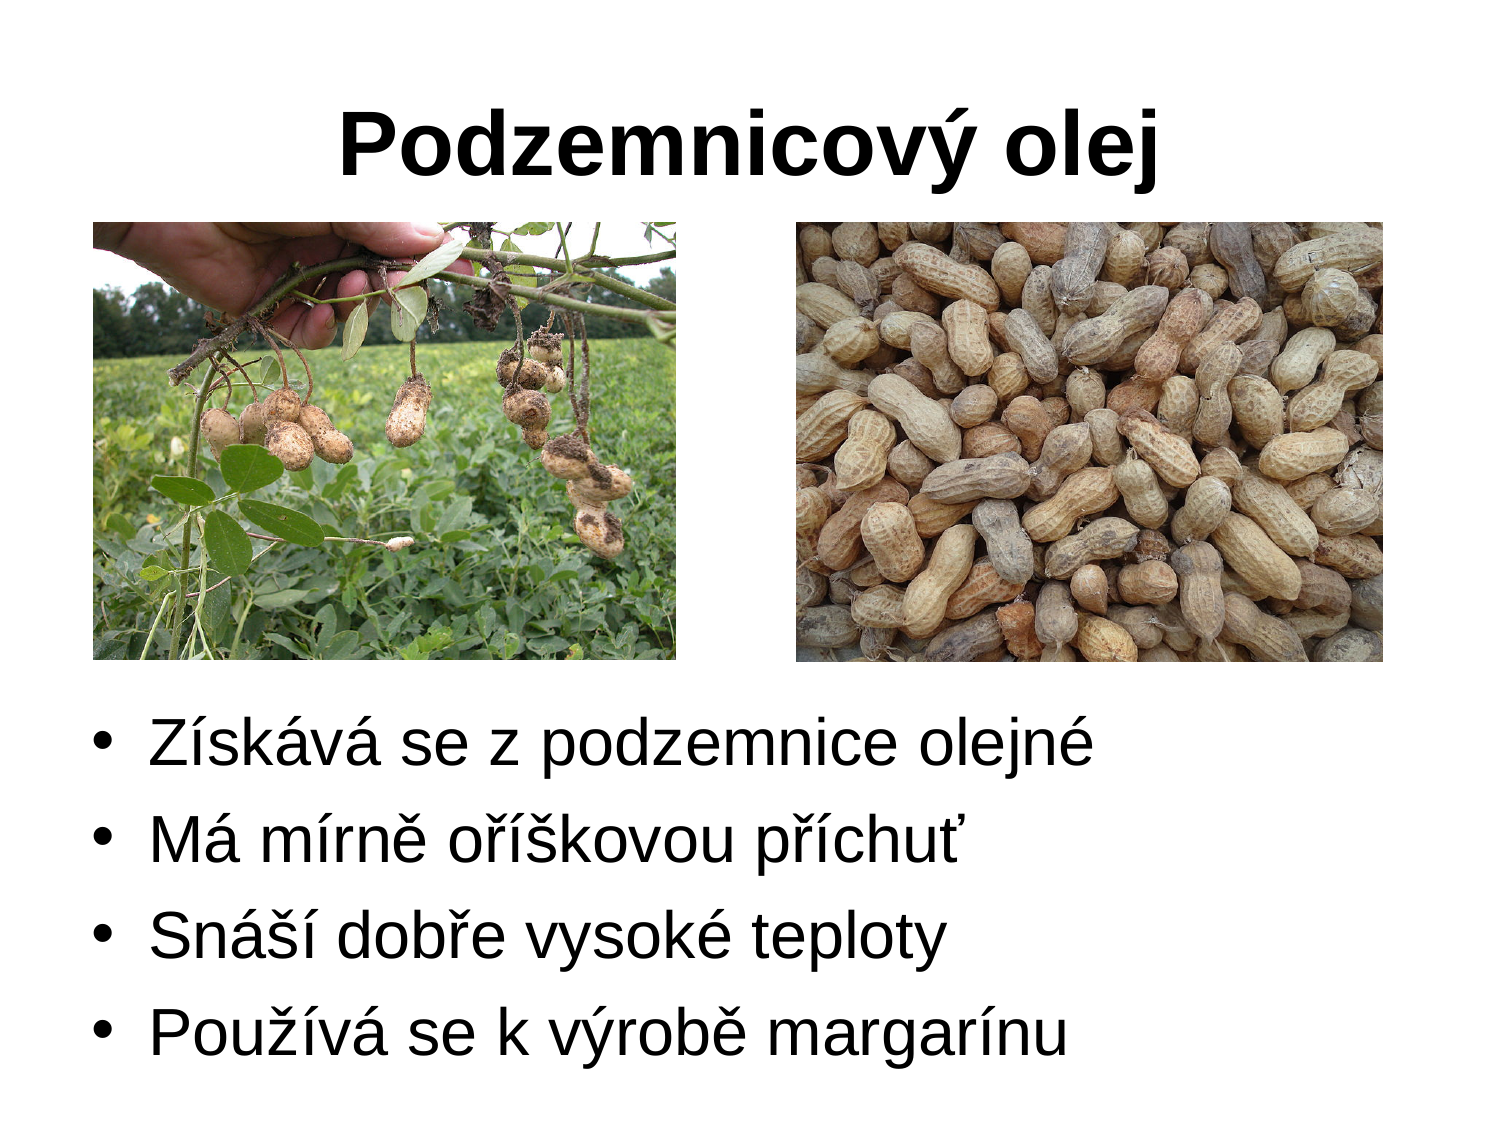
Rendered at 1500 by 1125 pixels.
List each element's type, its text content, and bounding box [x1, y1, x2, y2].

picture [93, 222, 676, 660]
picture [796, 222, 1383, 663]
list Získává se z podzemnice olejné Má mírně oříškovou příchuť Snáší dobře vysoké teploty Používá se k výrobě margarínu [76, 691, 1427, 1125]
title Podzemnicový olej [75, 45, 1426, 233]
